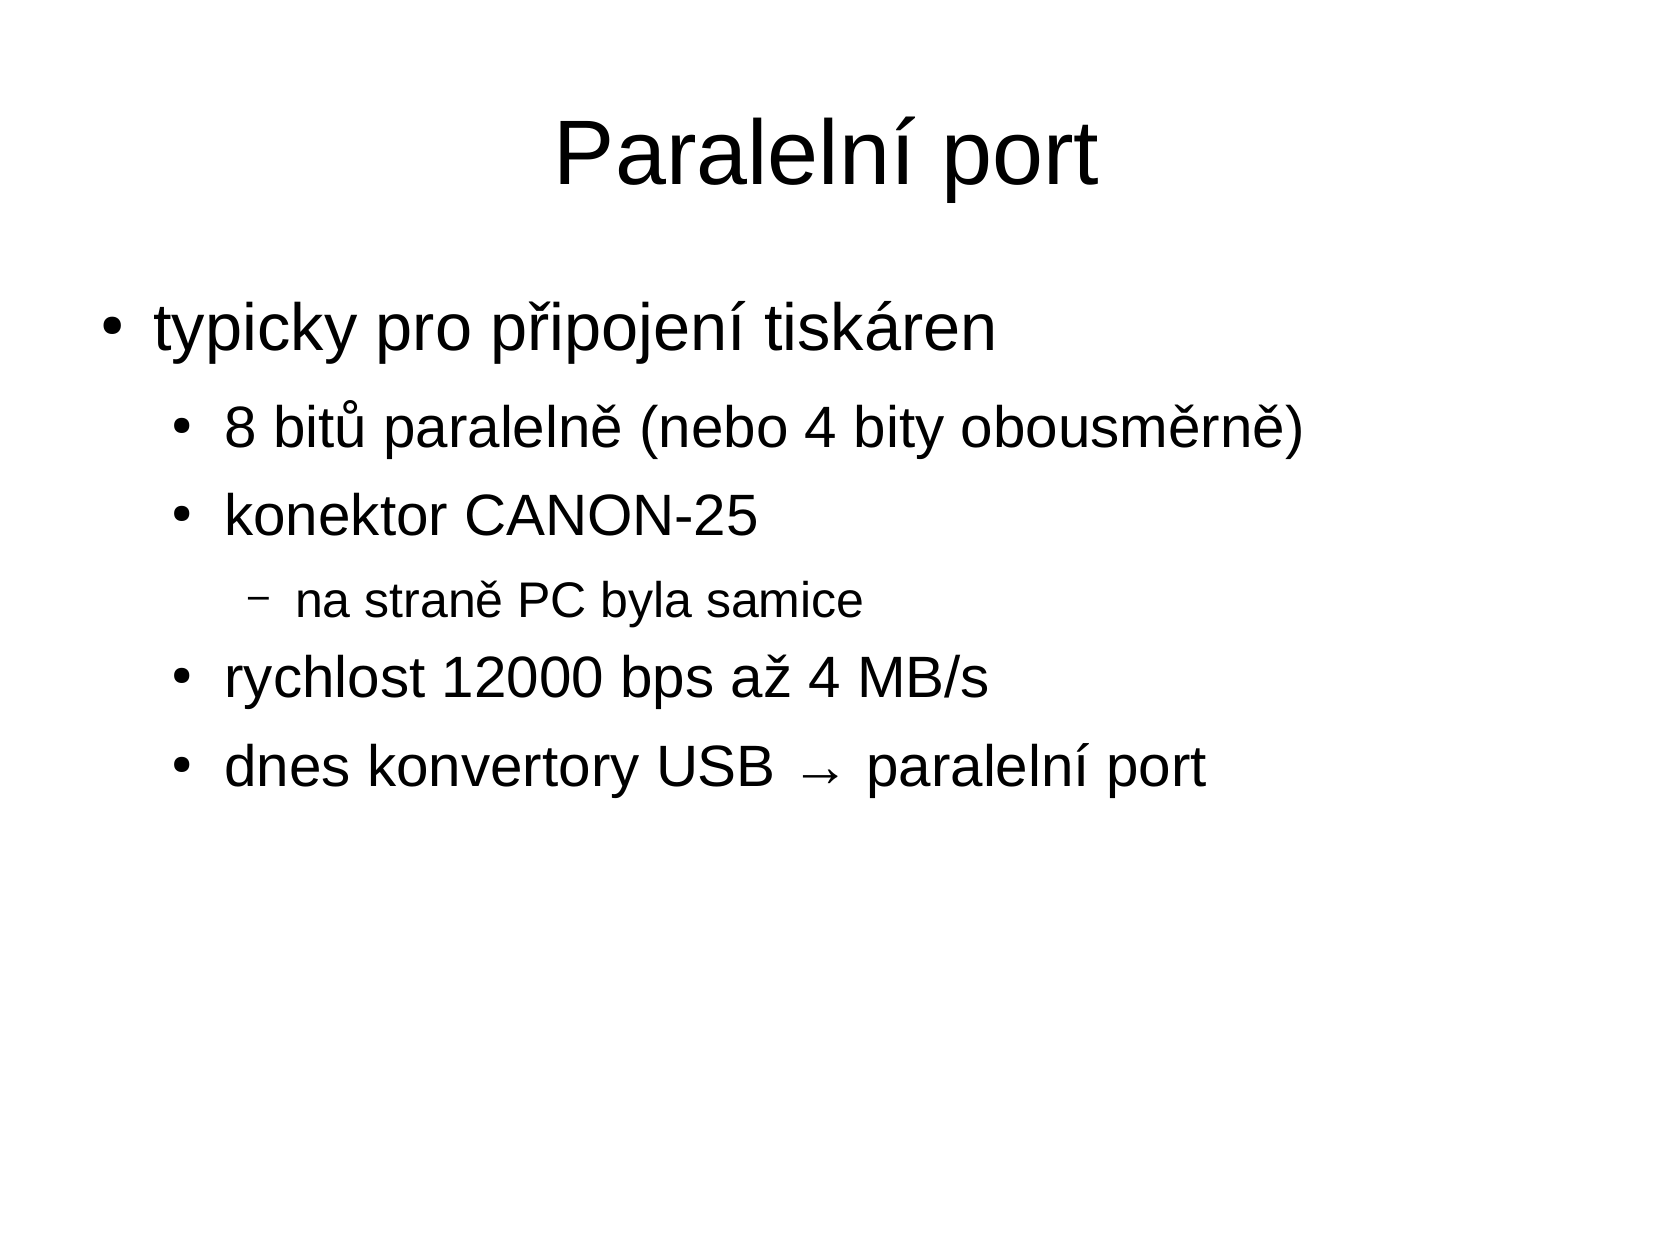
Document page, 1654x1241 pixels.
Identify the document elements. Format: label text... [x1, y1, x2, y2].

title Paralelní port [82, 56, 1571, 250]
list typicky pro připojení tiskáren 8 bitů paralelně (nebo 4 bity obousměrně) konektor CANON-25 na straně PC byla samice rychlost 12000 bps až 4 MB/s dnes konvertory USB → paralelní port [82, 290, 1571, 1109]
